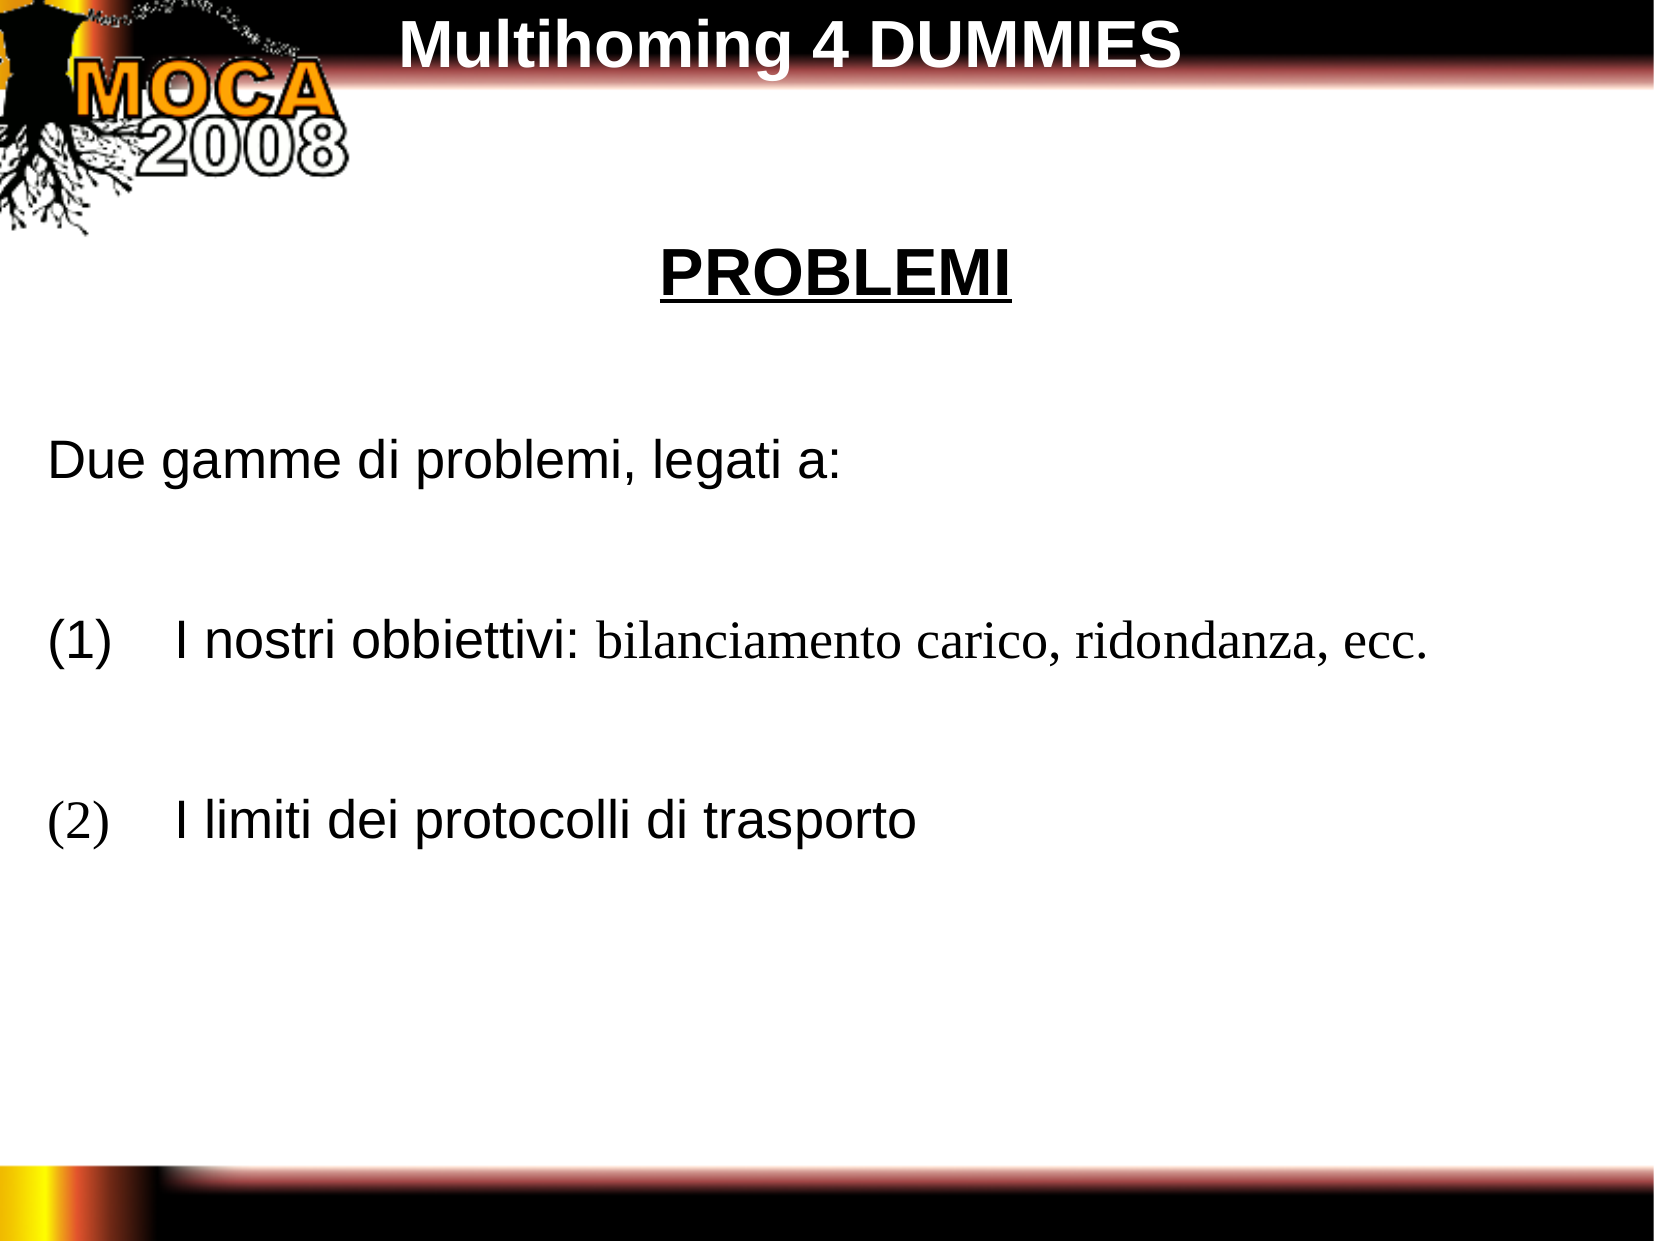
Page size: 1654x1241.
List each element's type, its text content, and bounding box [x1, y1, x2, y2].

title Multihoming 4 DUMMIES [324, 0, 1654, 89]
list PROBLEMI Due gamme di problemi, legati a: (1) I nostri obbiettivi: bilanciamento carico, ridondanza, ecc. (2) I limiti dei protocolli di trasporto [29, 147, 1625, 1093]
picture [0, 0, 1654, 1241]
